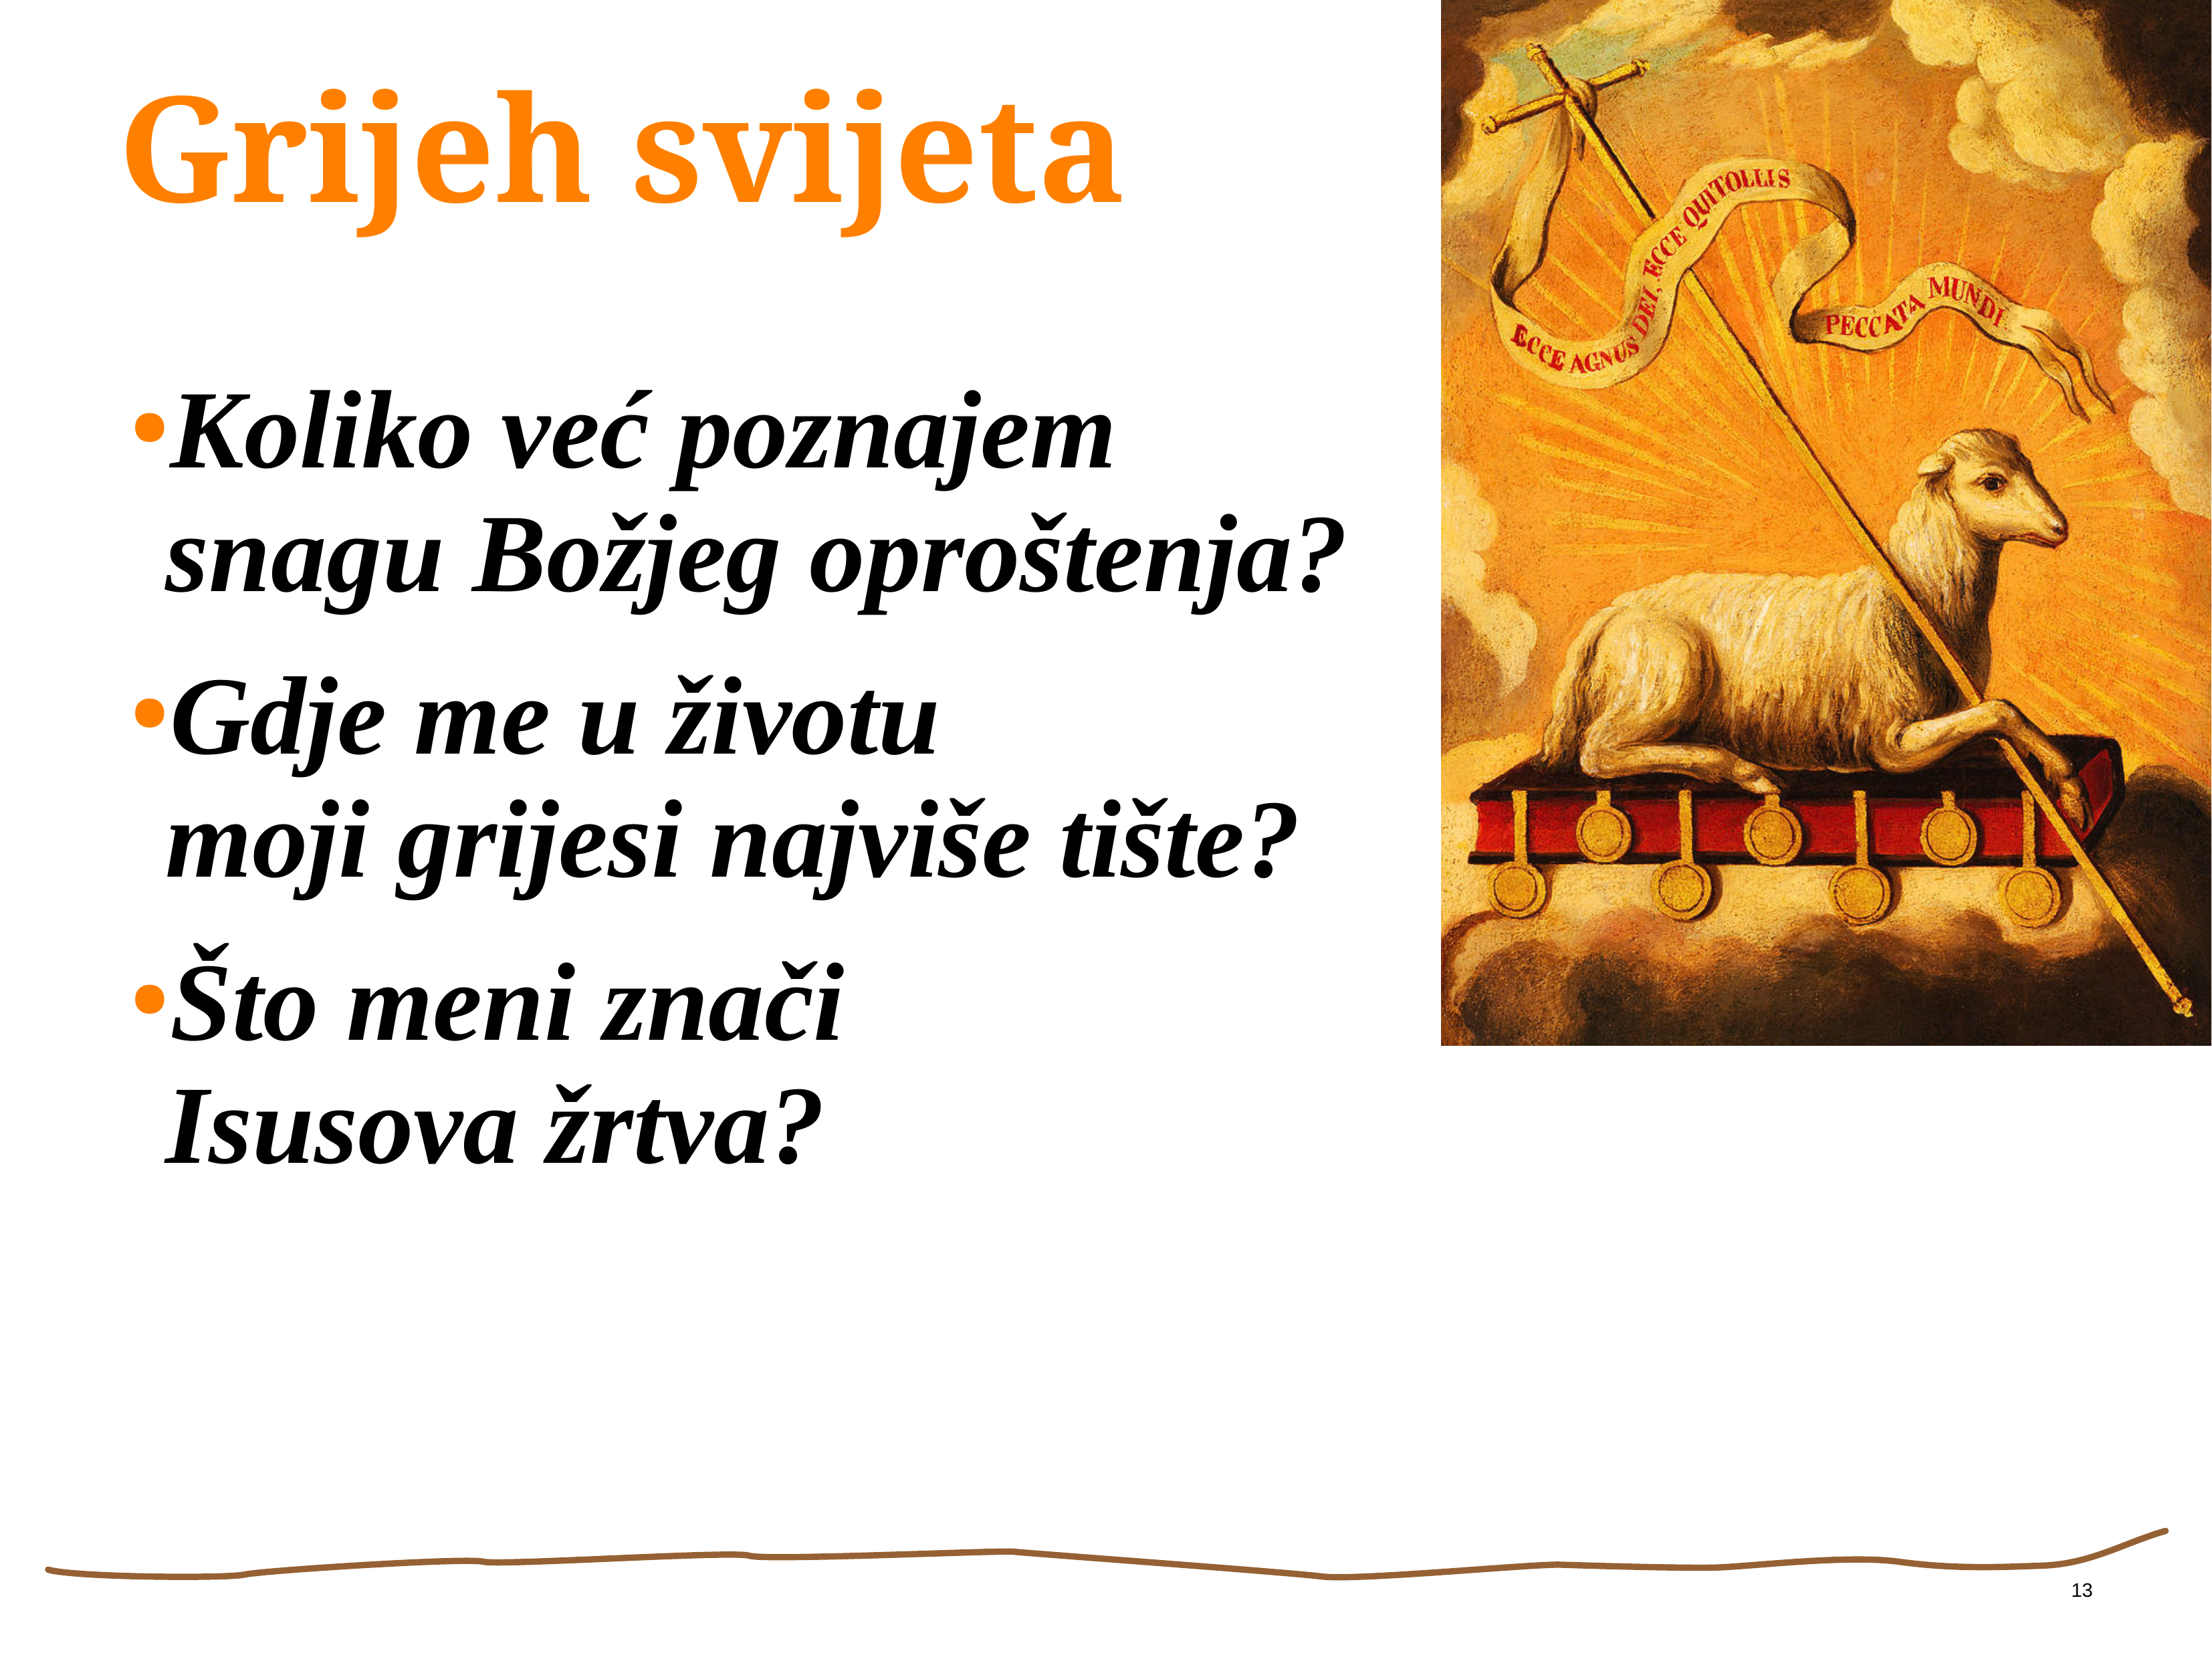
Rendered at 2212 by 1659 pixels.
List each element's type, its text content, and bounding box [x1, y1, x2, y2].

picture [1441, 0, 2212, 1046]
title Grijeh svijeta [118, 52, 1441, 237]
list Koliko već poznajem snagu Božjeg oproštenja? Gdje me u životu moji grijesi najviše tište? Što meni znači Isusova žrtva? [118, 368, 2113, 1527]
